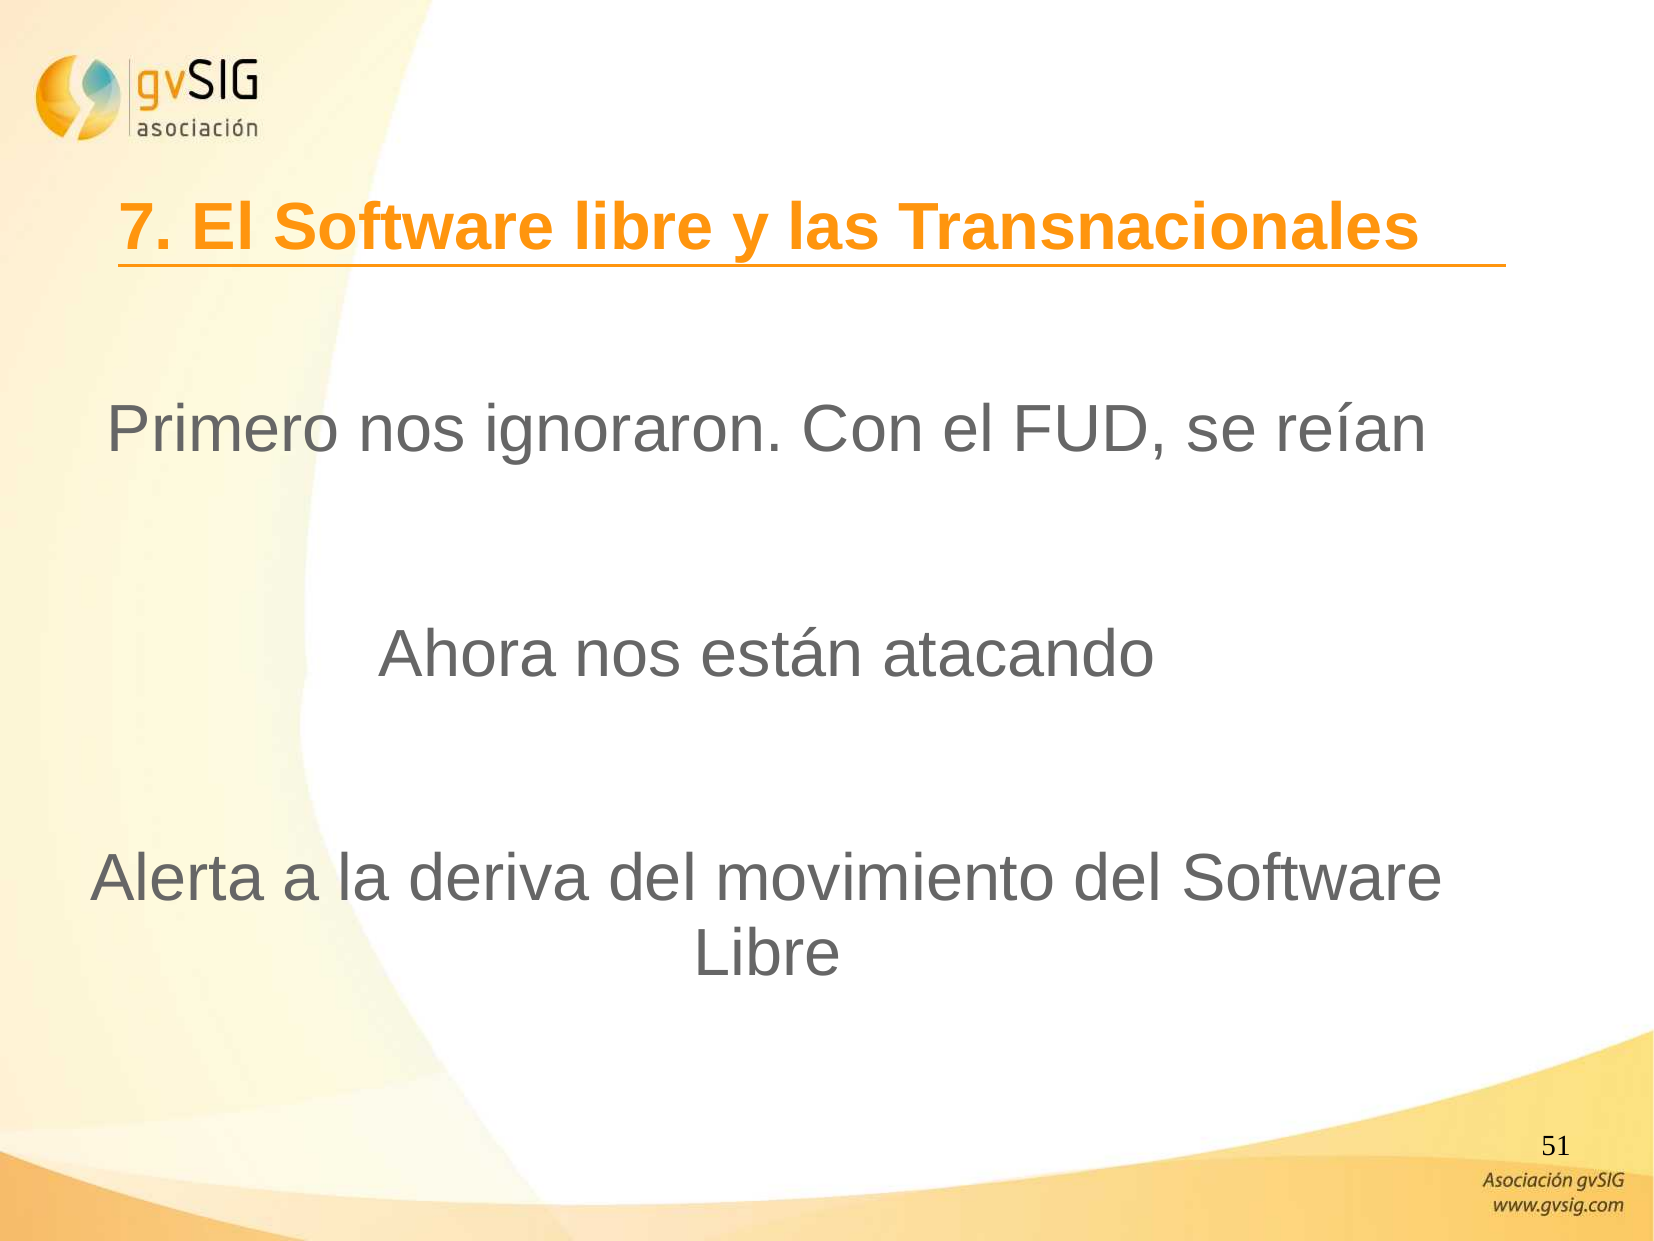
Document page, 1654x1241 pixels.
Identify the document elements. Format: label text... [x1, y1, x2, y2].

title 7. El Software libre y las Transnacionales [118, 177, 1607, 276]
picture [0, 0, 1654, 1241]
text_box Primero nos ignoraron. Con el FUD, se reían Ahora nos están atacando Alerta a la deriva del movimiento del Software Libre [59, 383, 1477, 1053]
